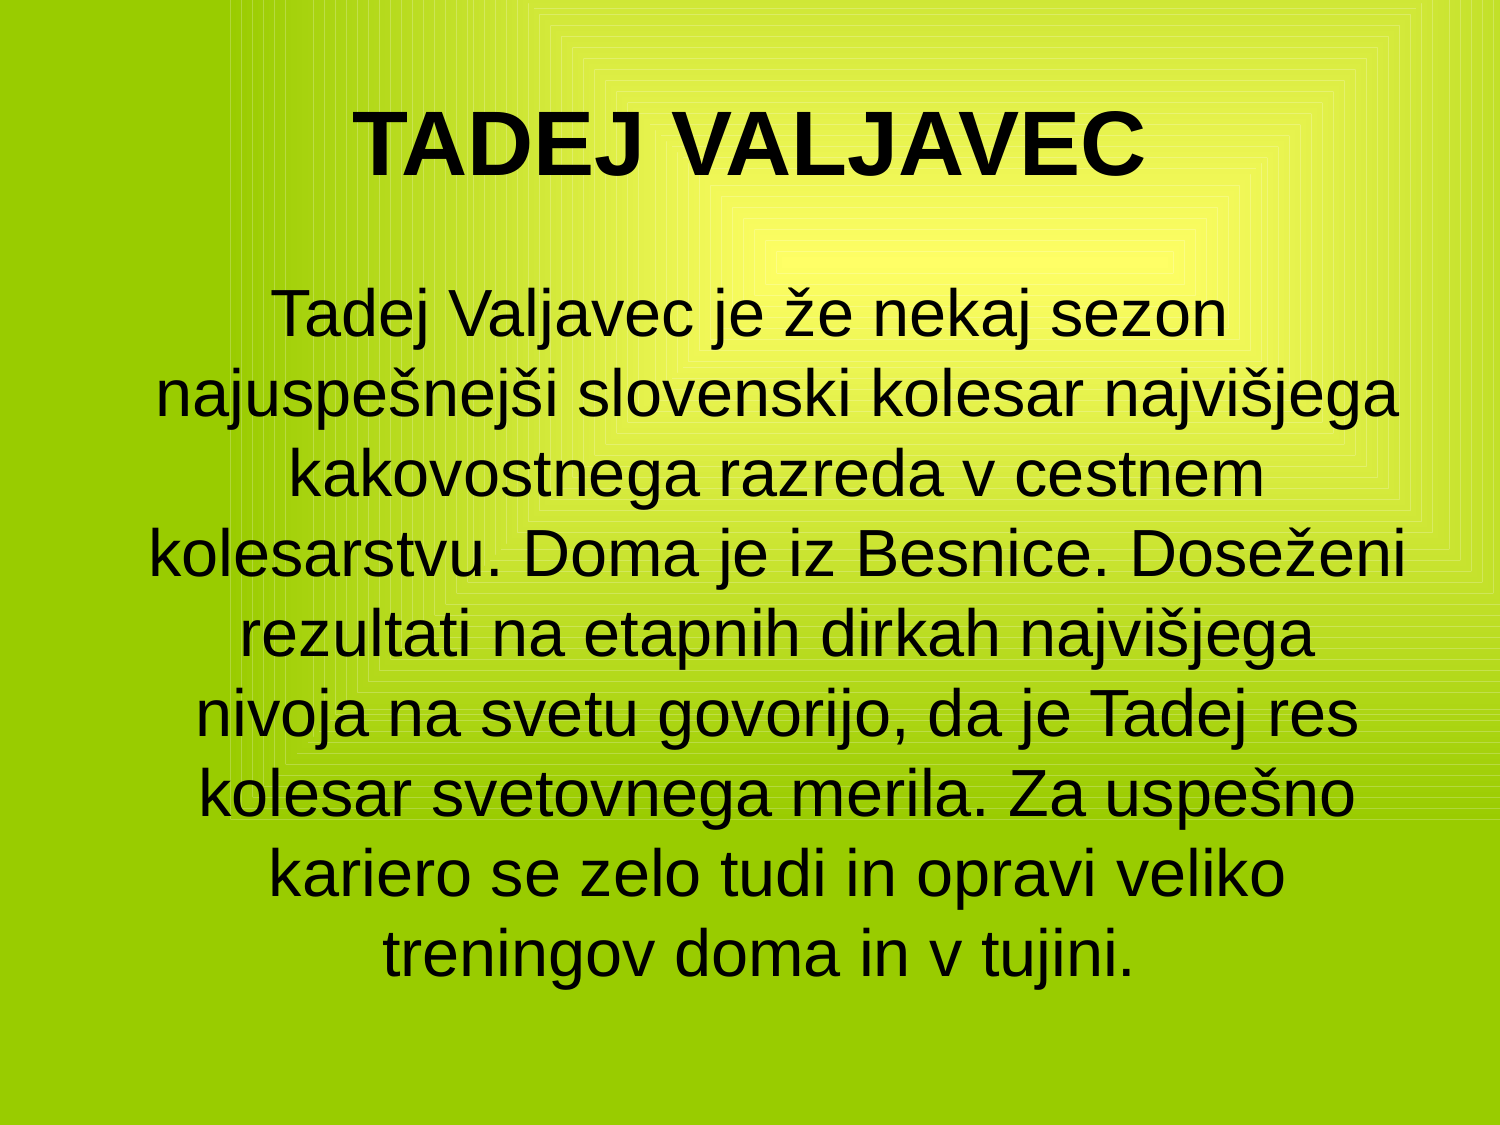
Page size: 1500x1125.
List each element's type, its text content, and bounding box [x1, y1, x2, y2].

list Tadej Valjavec je že nekaj sezon najuspešnejši slovenski kolesar najvišjega kakovostnega razreda v cestnem kolesarstvu. Doma je iz Besnice. Doseženi rezultati na etapnih dirkah najvišjega nivoja na svetu govorijo, da je Tadej res kolesar svetovnega merila. Za uspešno kariero se zelo tudi in opravi veliko treningov doma in v tujini. [75, 262, 1425, 1005]
title TADEJ VALJAVEC [75, 45, 1425, 233]
